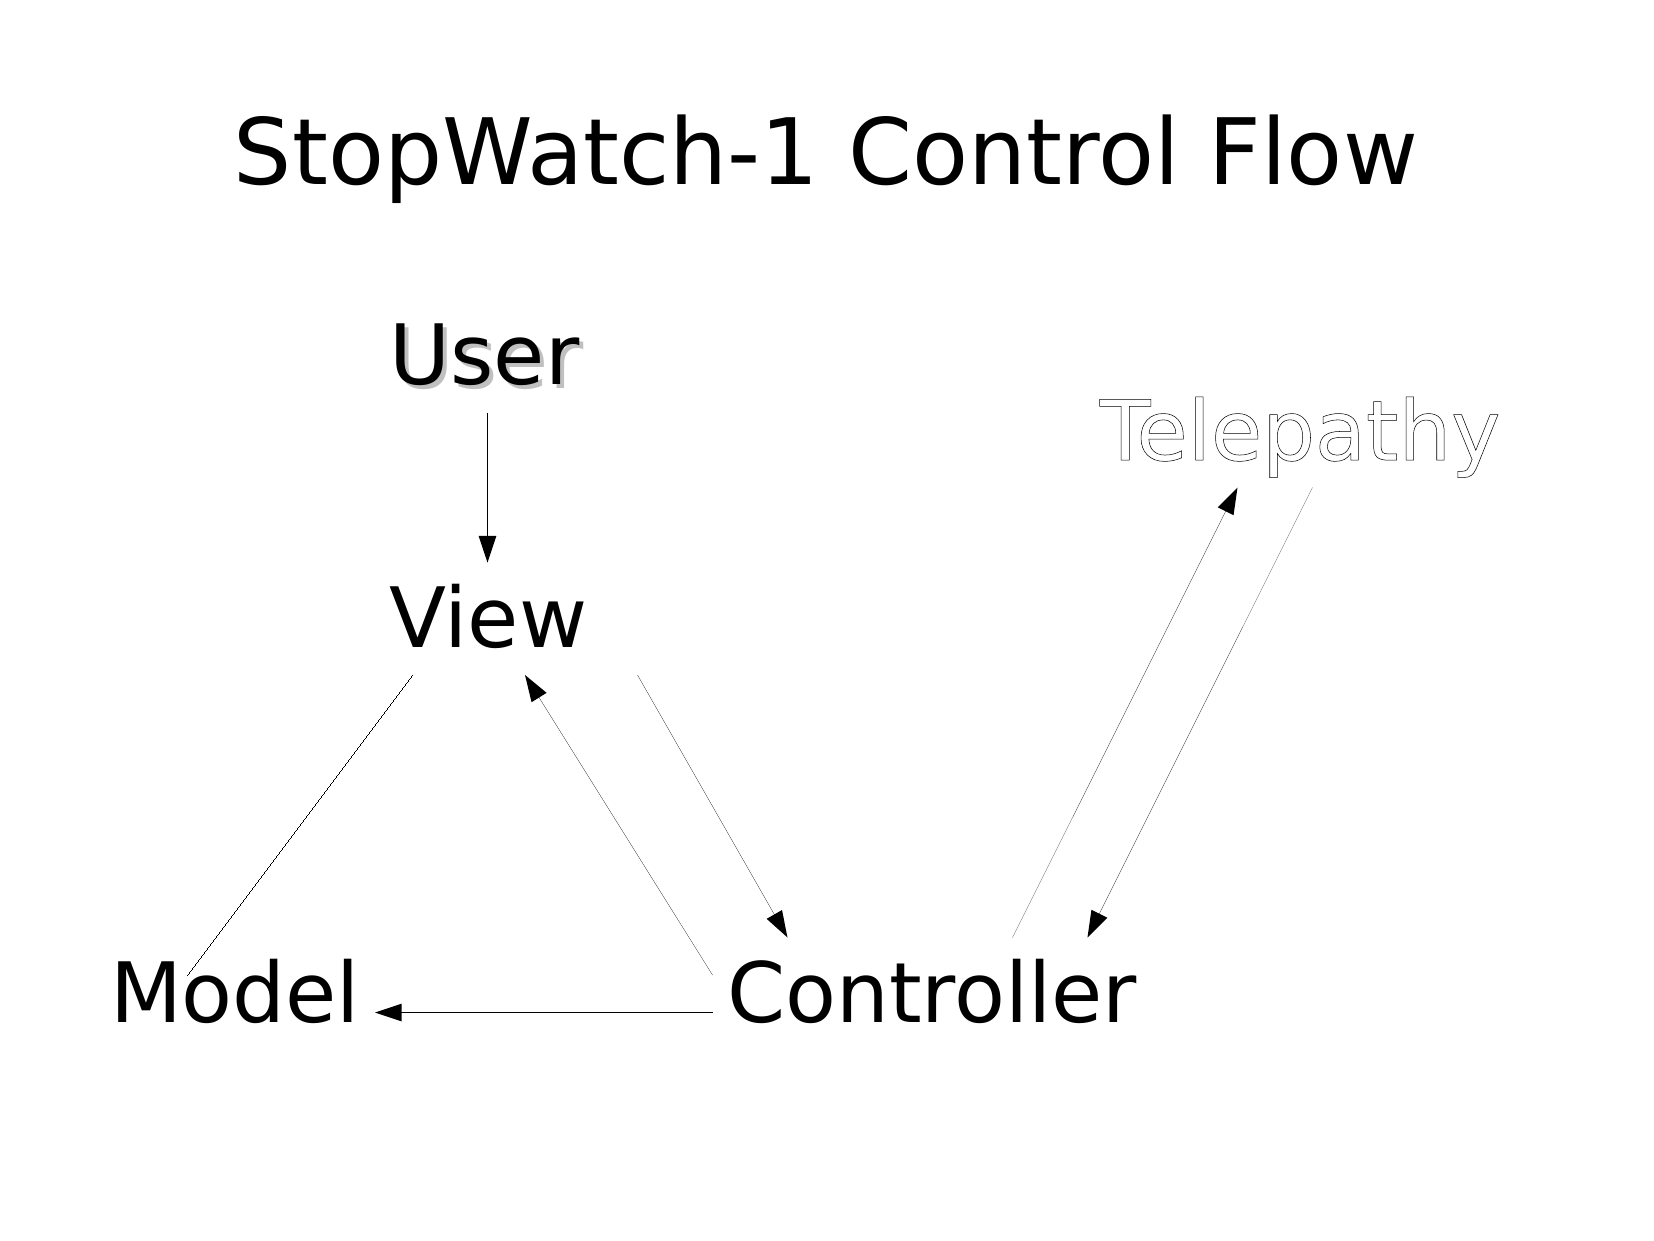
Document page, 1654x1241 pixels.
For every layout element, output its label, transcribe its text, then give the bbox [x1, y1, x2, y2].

title StopWatch-1 Control Flow [82, 56, 1571, 250]
text_box Telepathy [1085, 375, 1516, 488]
text_box Model [95, 938, 376, 1051]
text_box View [375, 562, 603, 675]
text_box Controller [712, 937, 1153, 1050]
text_box User [375, 300, 595, 412]
